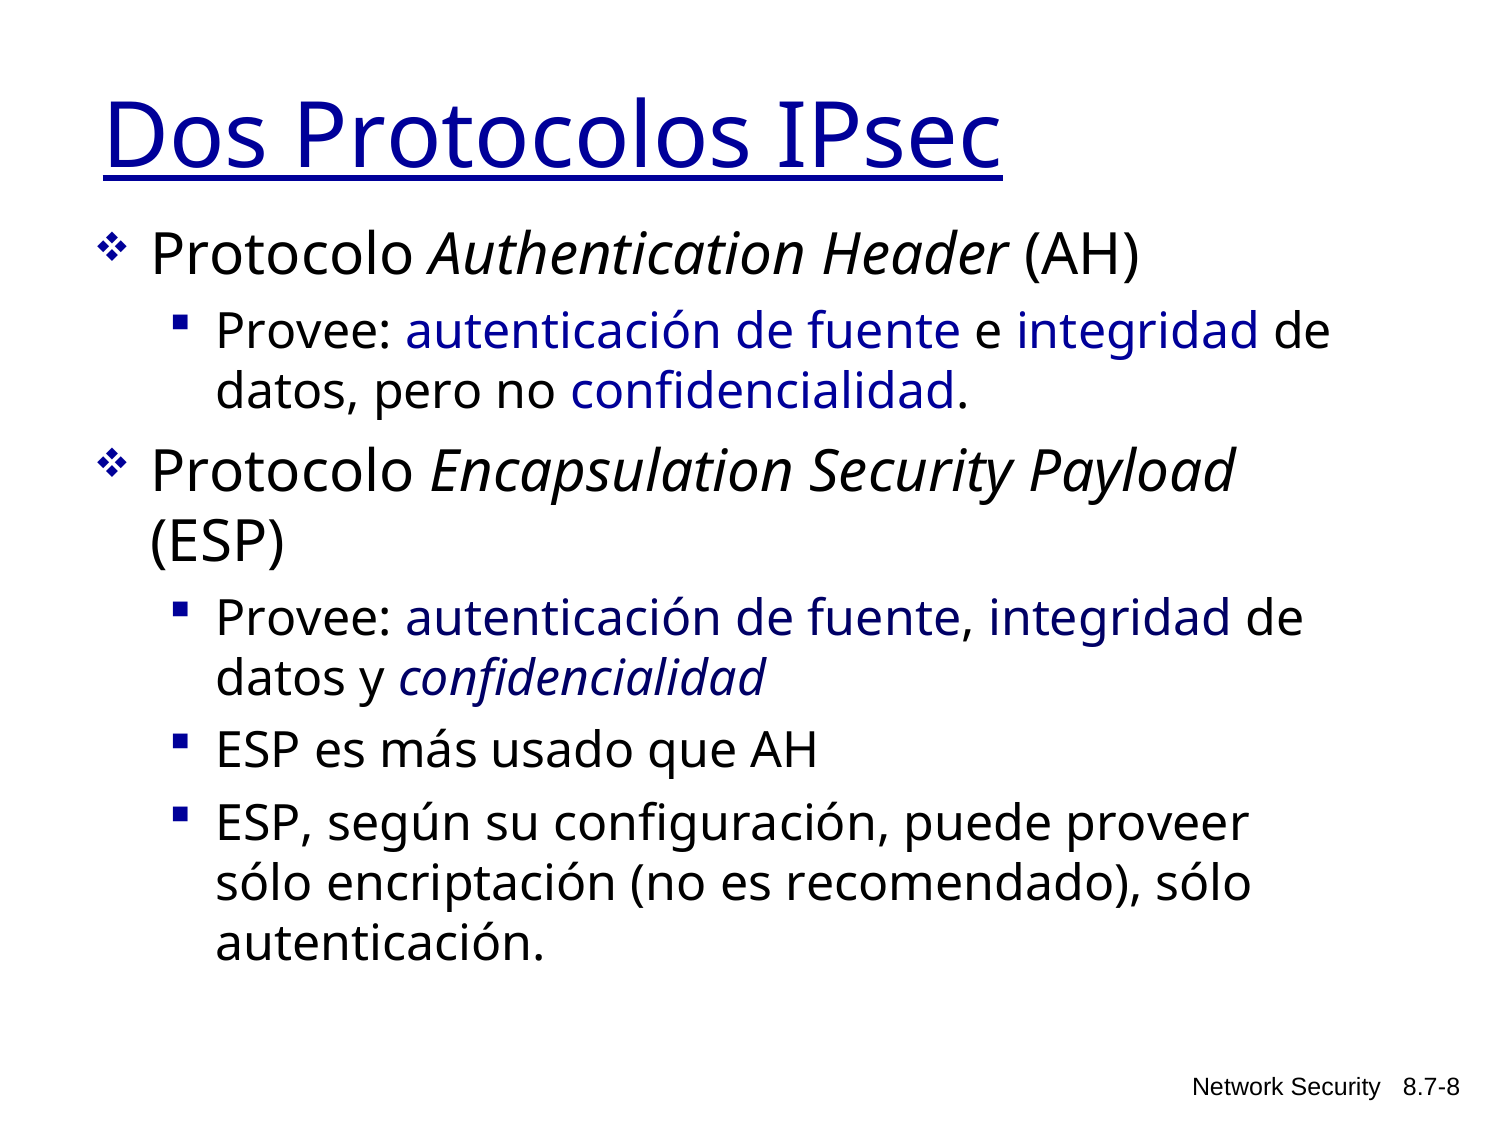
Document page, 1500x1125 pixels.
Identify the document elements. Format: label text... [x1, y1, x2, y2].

title Dos Protocolos IPsec [87, 37, 1363, 208]
text_box Network Security [762, 1062, 1397, 1114]
list Protocolo Authentication Header (AH) Provee: autenticación de fuente e integridad de datos, pero no confidencialidad. Protocolo Encapsulation Security Payload (ESP) Provee: autenticación de fuente, integridad de datos y confidencialidad ESP es más usado que AH ESP, según su configuración, puede proveer sólo encriptación (no es recomendado), sólo autenticación. [78, 208, 1363, 1026]
